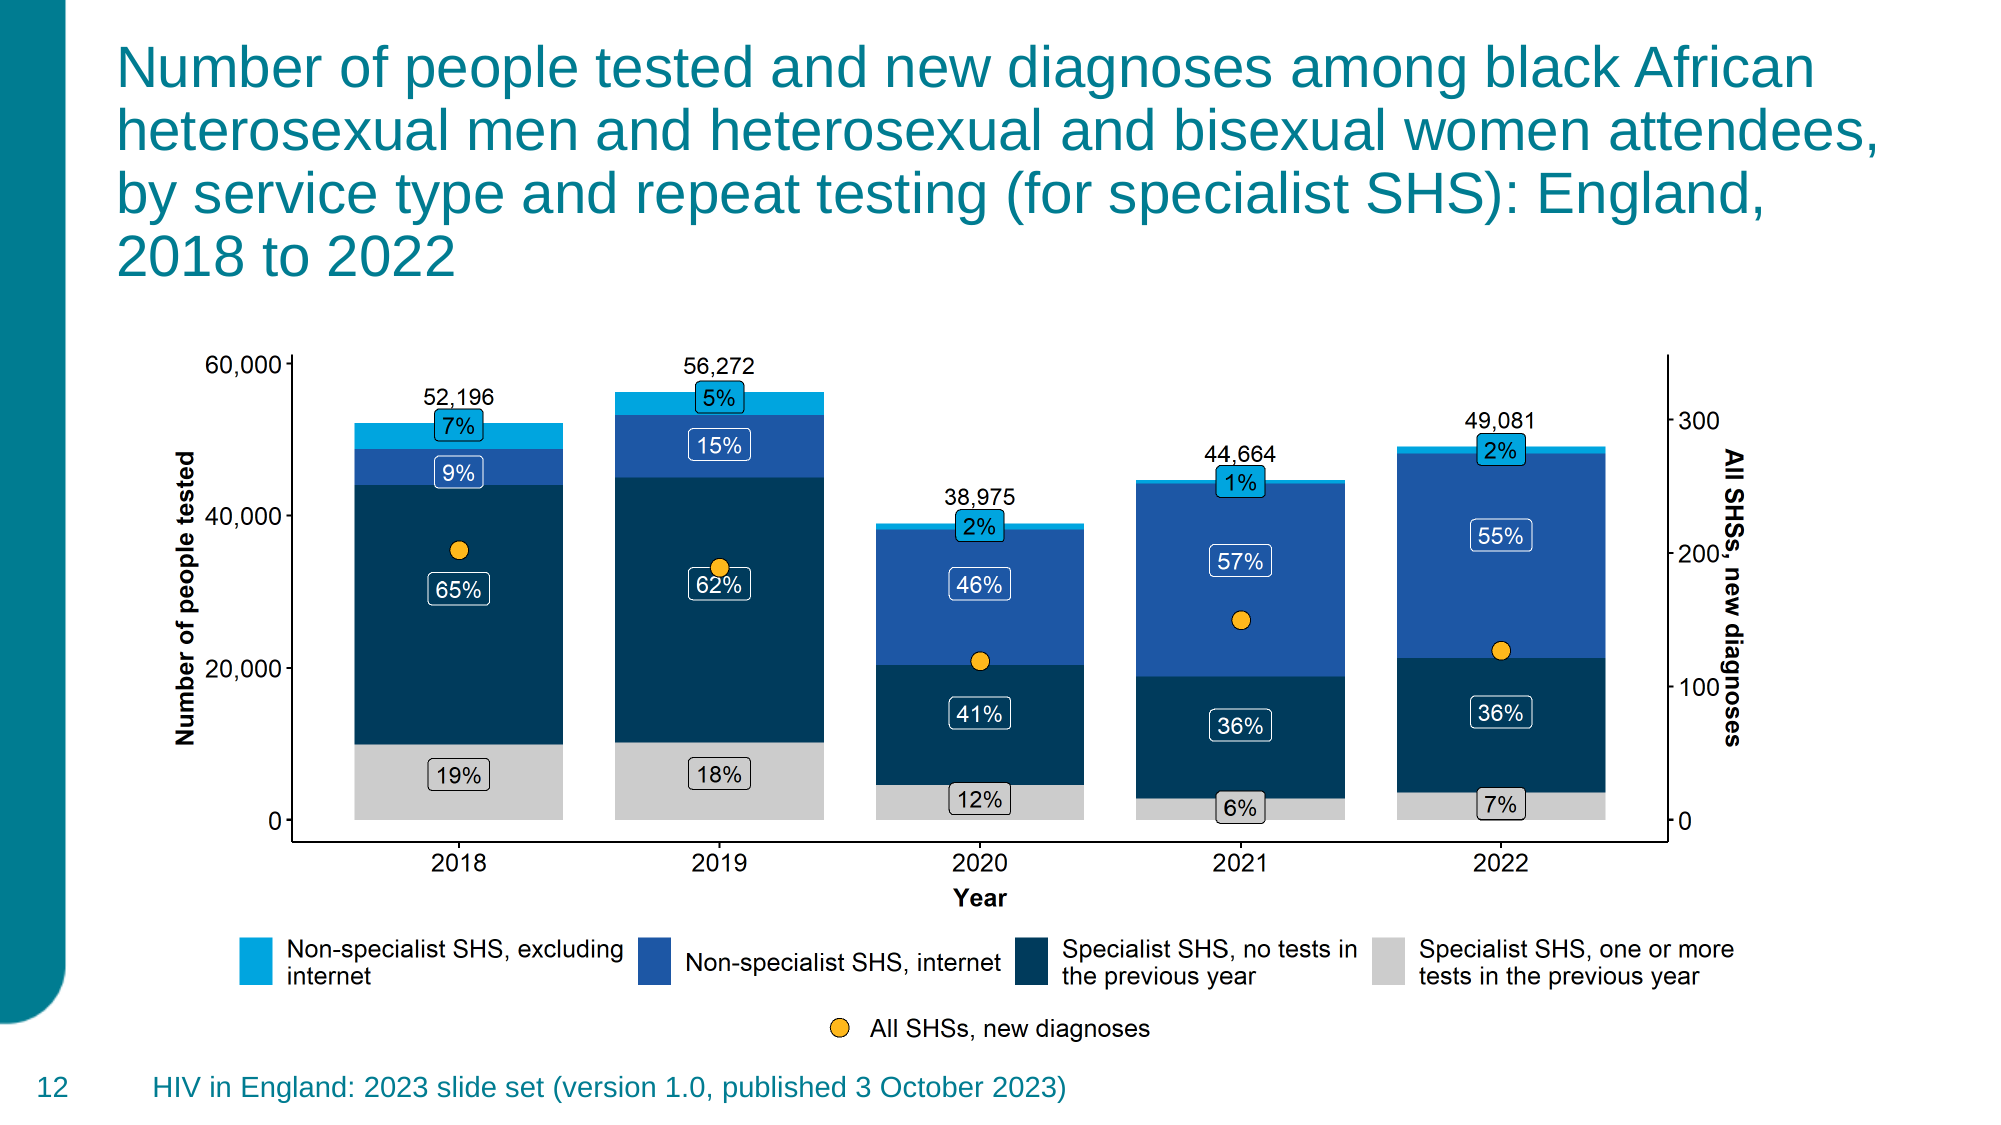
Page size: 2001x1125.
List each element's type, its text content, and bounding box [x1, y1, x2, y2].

text_box HIV in England: 2023 slide set (version 1.0, published 3 October 2023) [137, 1056, 1780, 1116]
title Number of people tested and new diagnoses among black African heterosexual men and heterosexual and bisexual women attendees, by service type and repeat testing (for specialist SHS): England, 2018 to 2022 [101, 29, 1926, 189]
text_box [21, 1056, 120, 1117]
picture [156, 343, 1761, 1056]
